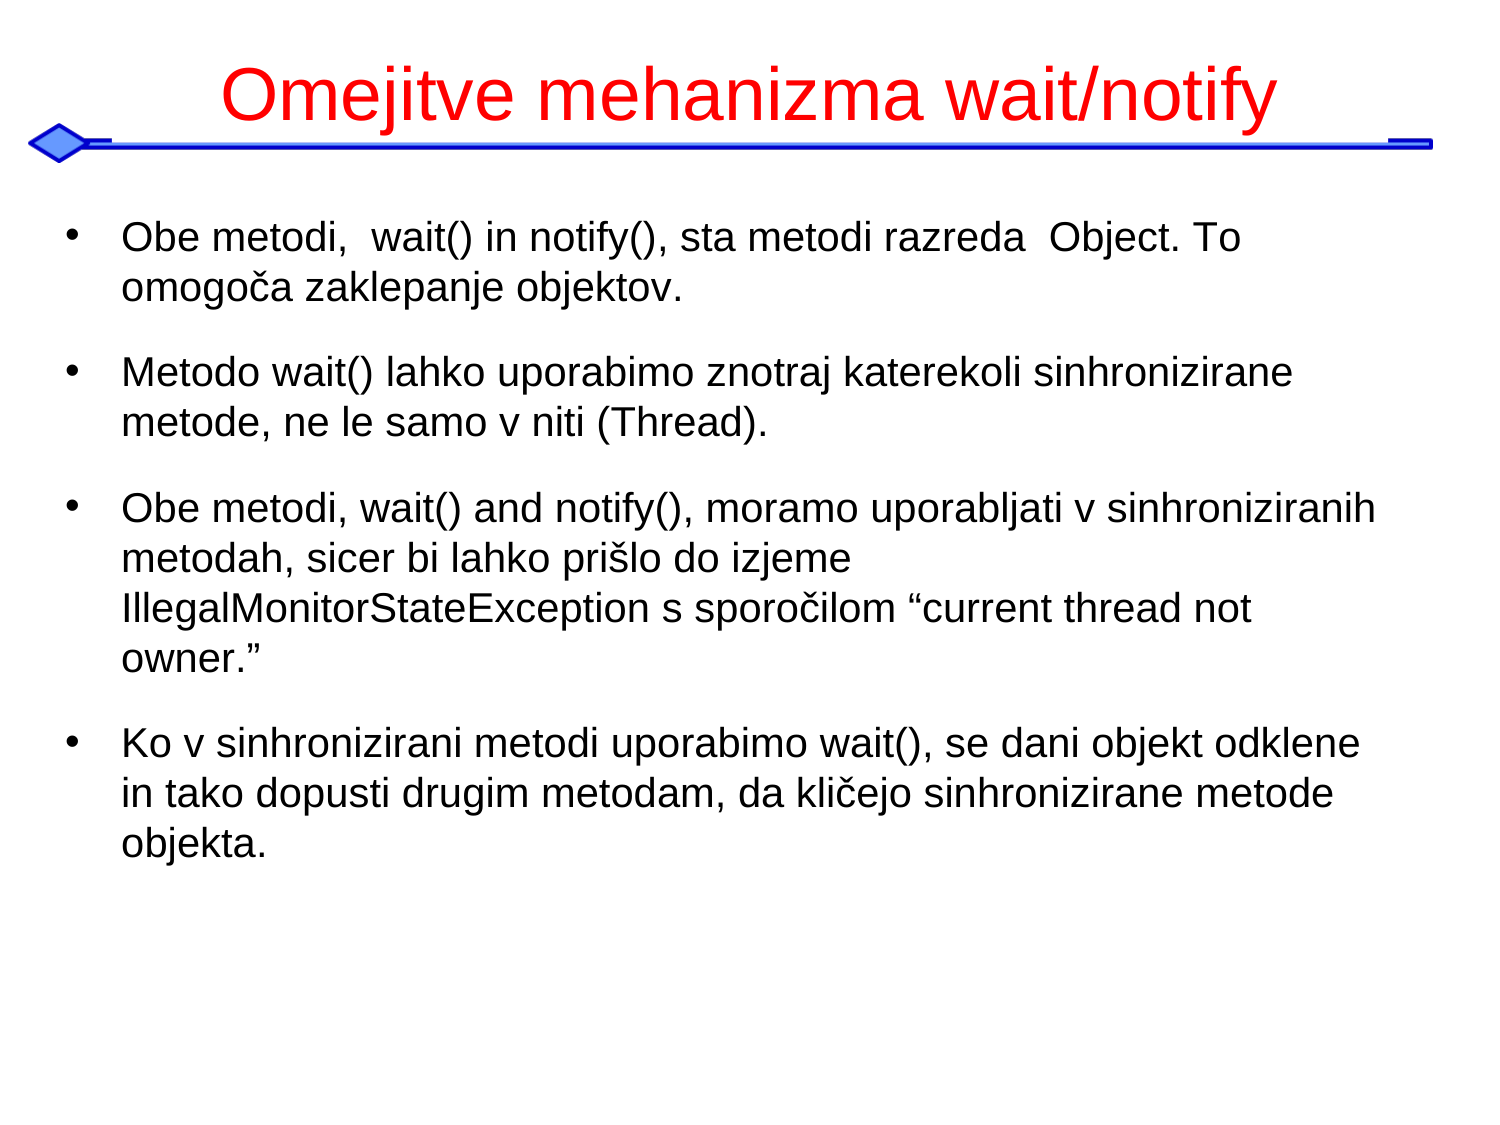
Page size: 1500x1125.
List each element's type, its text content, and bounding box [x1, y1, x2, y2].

text_box Obe metodi, wait() in notify(), sta metodi razreda Object. To omogoča zaklepanje objektov. Metodo wait() lahko uporabimo znotraj katerekoli sinhronizirane metode, ne le samo v niti (Thread). Obe metodi, wait() and notify(), moramo uporabljati v sinhroniziranih metodah, sicer bi lahko prišlo do izjeme IllegalMonitorStateException s sporočilom “current thread not owner.” Ko v sinhronizirani metodi uporabimo wait(), se dani objekt odklene in tako dopusti drugim metodam, da kličejo sinhronizirane metode objekta. [49, 202, 1405, 1021]
picture [28, 123, 1433, 163]
title Omejitve mehanizma wait/notify [111, 37, 1389, 143]
